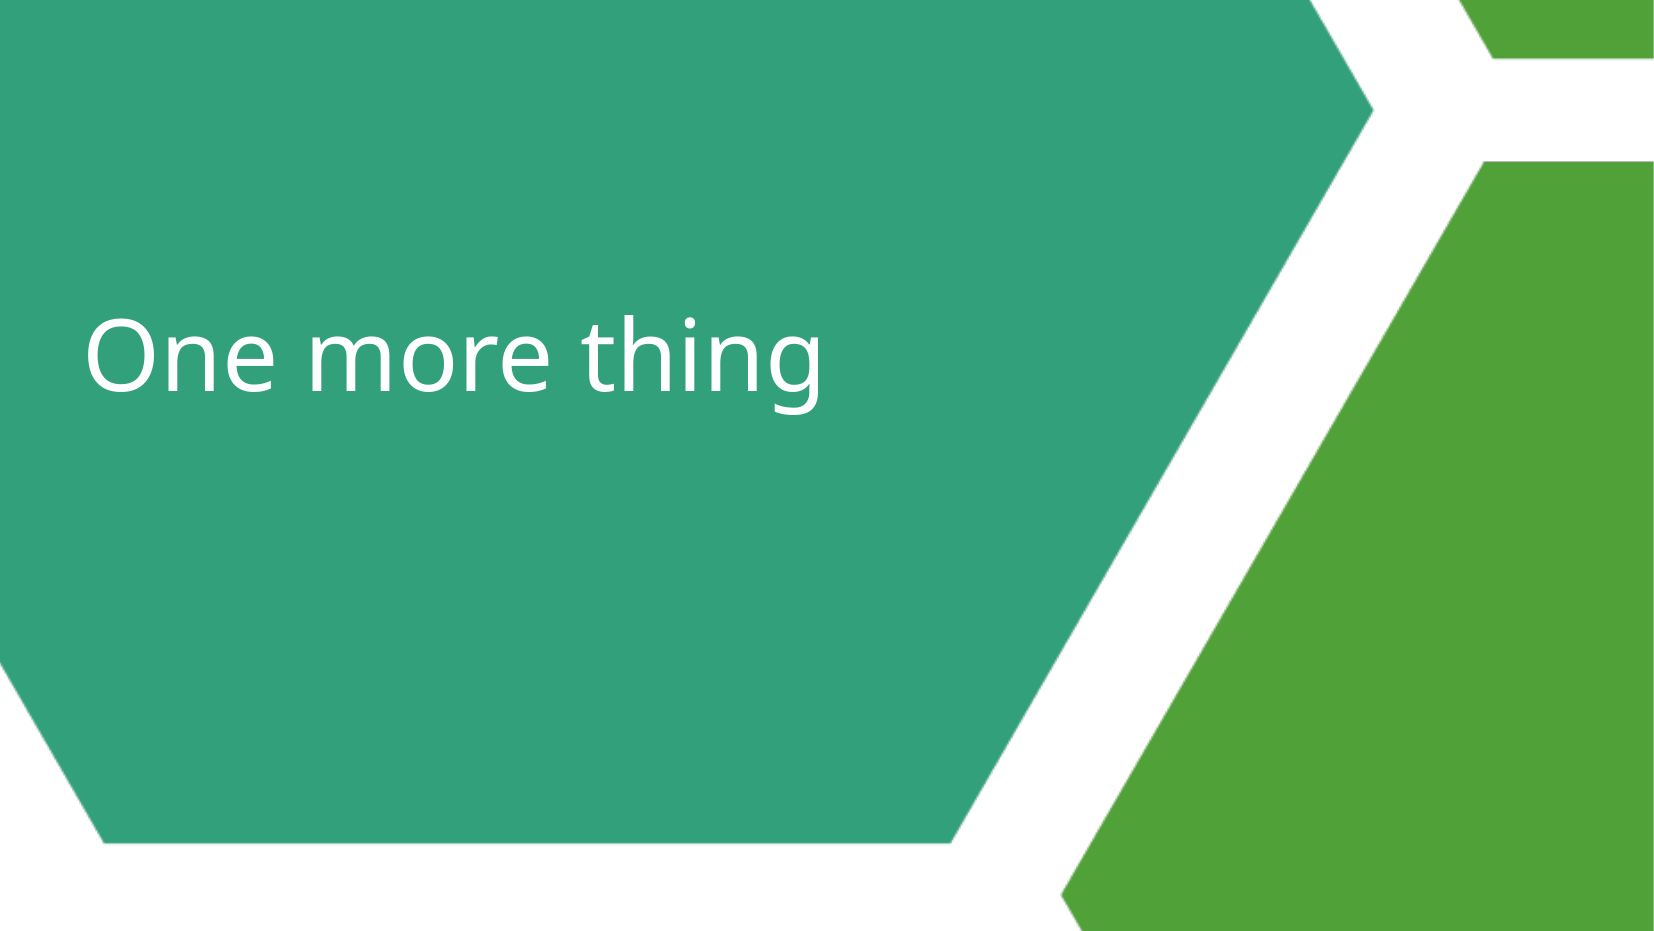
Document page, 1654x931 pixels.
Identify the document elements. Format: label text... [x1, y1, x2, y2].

picture [0, 0, 1654, 931]
title One more thing [82, 219, 1218, 486]
